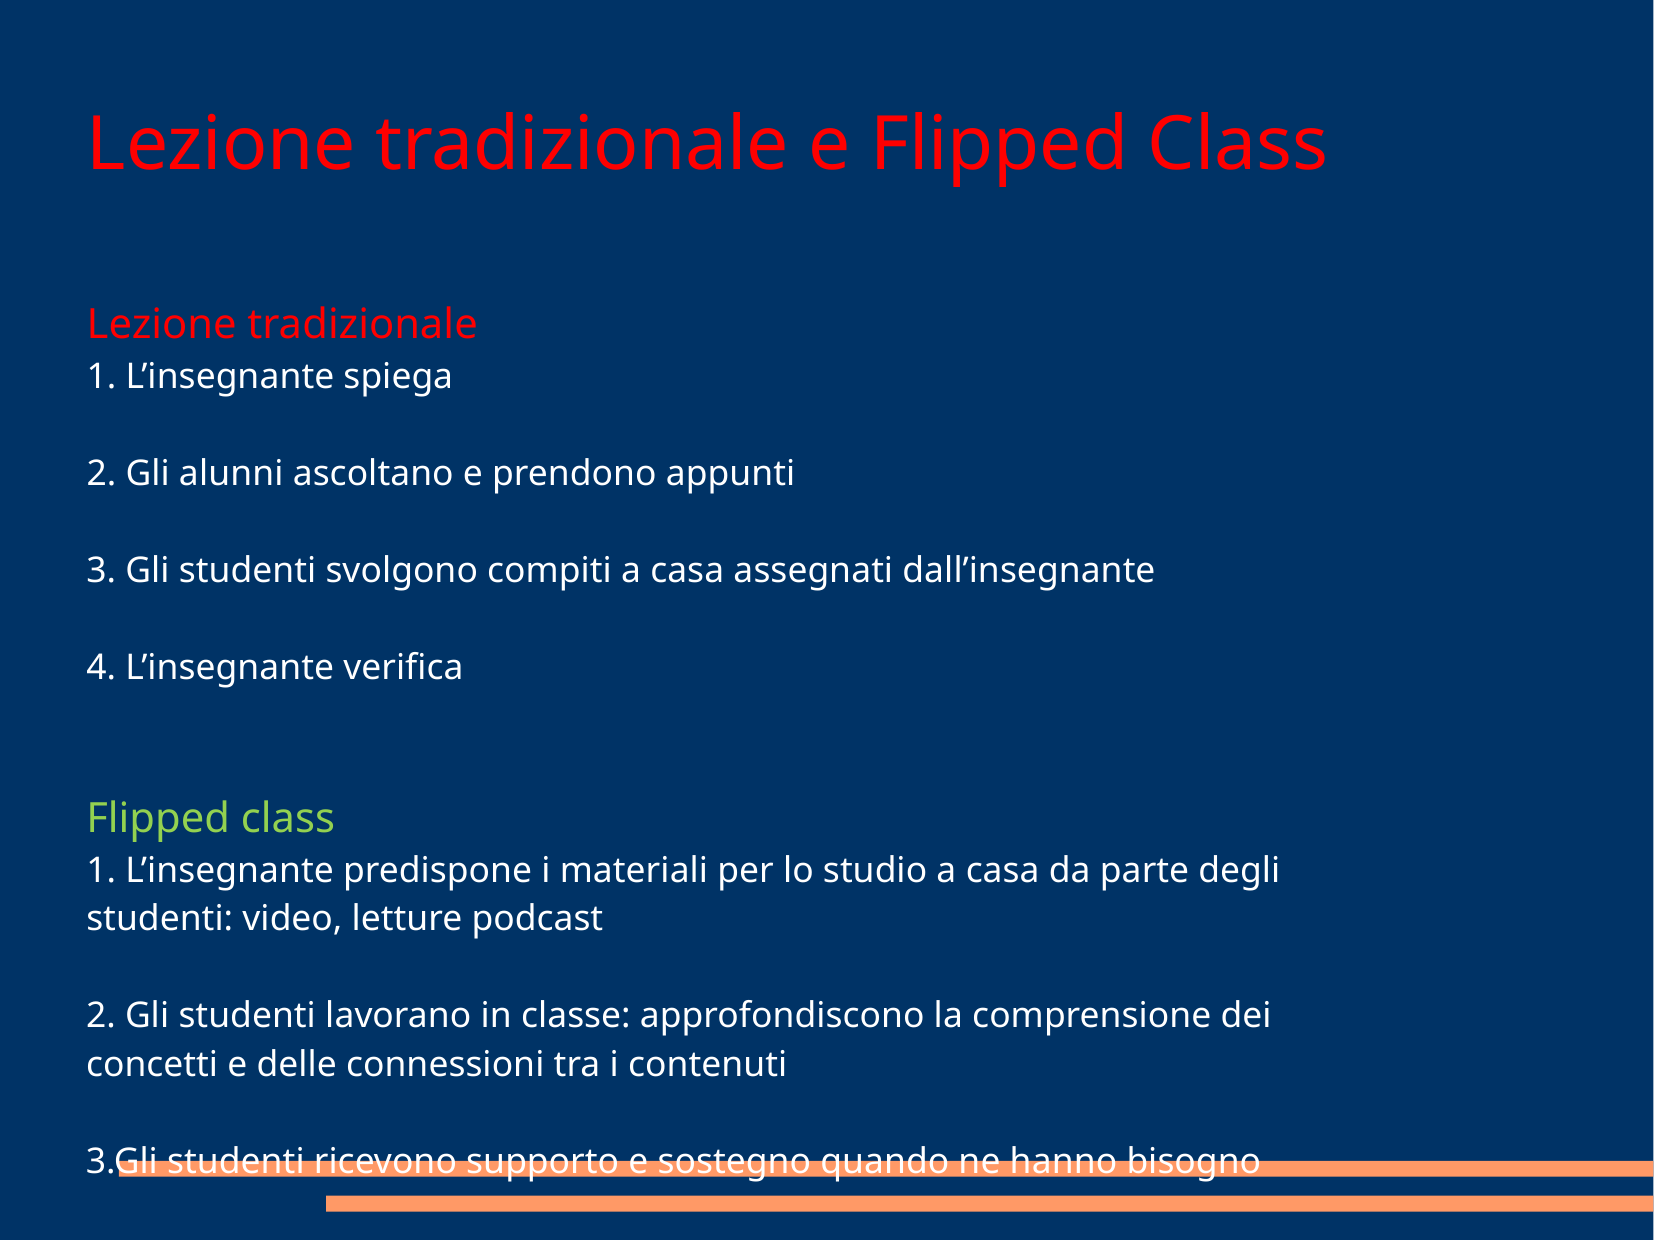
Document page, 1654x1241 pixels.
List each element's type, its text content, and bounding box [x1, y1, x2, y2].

text_box Lezione tradizionale e Flipped Class Lezione tradizionale 1. L’insegnante spiega 2. Gli alunni ascoltano e prendono appunti 3. Gli studenti svolgono compiti a casa assegnati dall’insegnante 4. L’insegnante verifica Flipped class 1. L’insegnante predispone i materiali per lo studio a casa da parte degli studenti: video, letture podcast 2. Gli studenti lavorano in classe: approfondiscono la comprensione dei concetti e delle connessioni tra i contenuti 3.Gli studenti ricevono supporto e sostegno quando ne hanno bisogno [71, 82, 1572, 1123]
